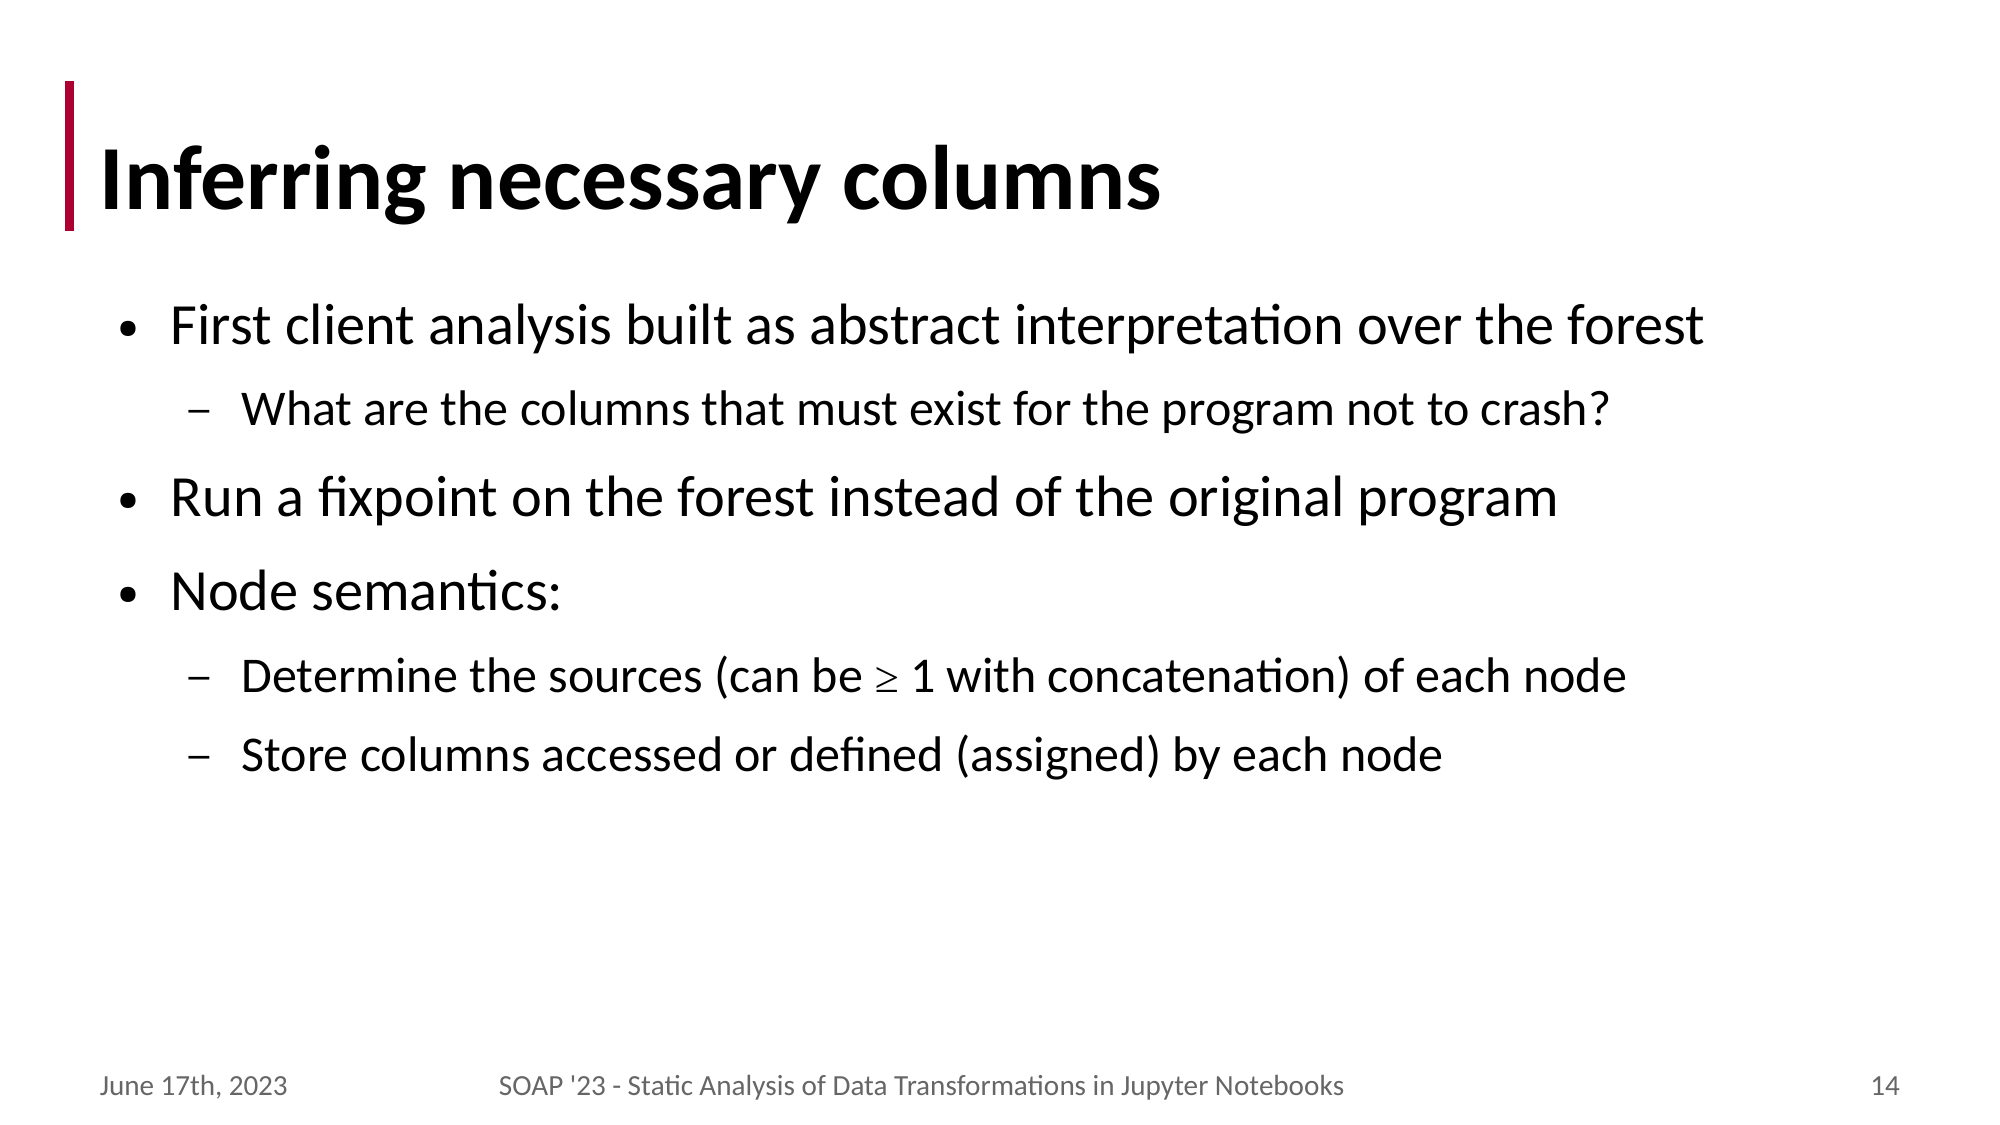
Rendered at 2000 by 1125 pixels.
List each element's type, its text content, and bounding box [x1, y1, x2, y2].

title Inferring necessary columns [99, 44, 1900, 233]
list First client analysis built as abstract interpretation over the forest What are the columns that must exist for the program not to crash? Run a fixpoint on the forest instead of the original program Node semantics: Determine the sources (can be ≥ 1 with concatenation) of each node Store columns accessed or defined (assigned) by each node [99, 300, 1900, 1027]
